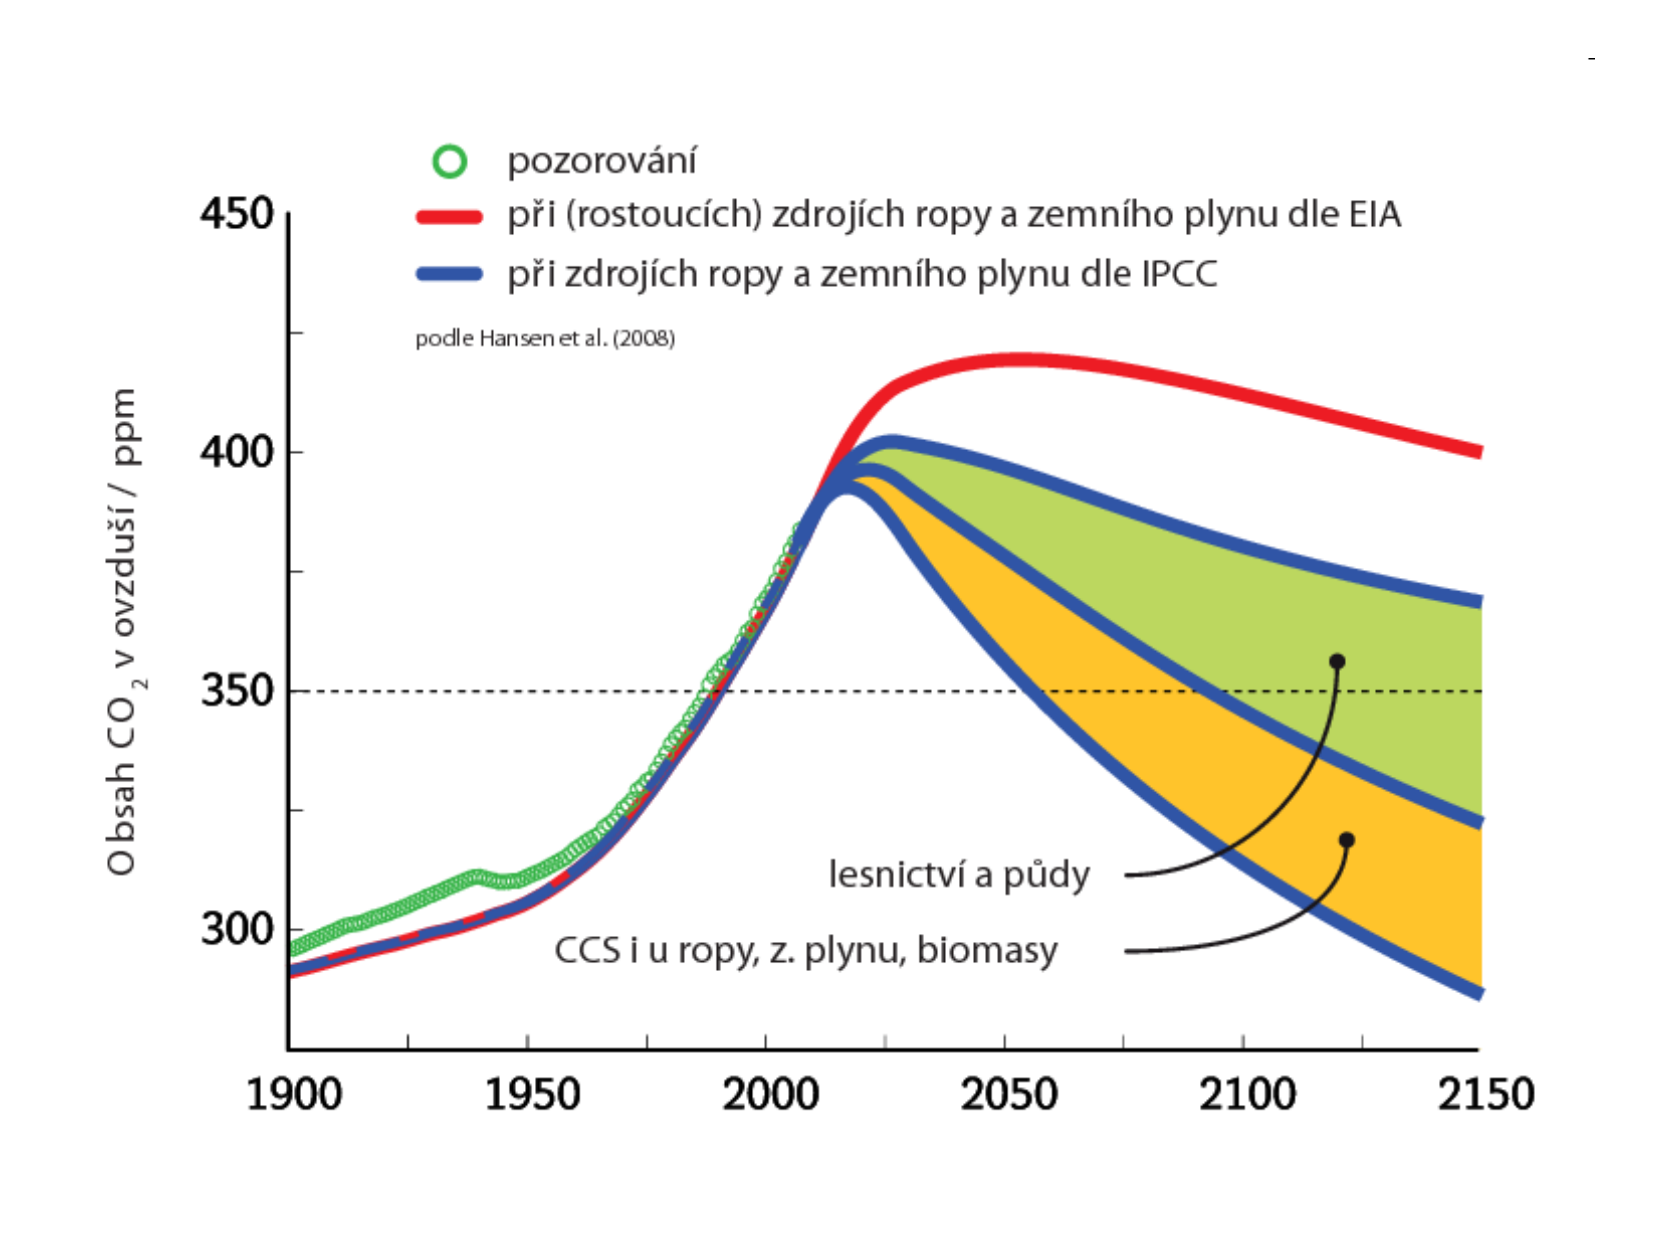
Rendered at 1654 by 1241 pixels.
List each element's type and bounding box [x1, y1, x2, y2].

picture [88, 58, 1595, 1152]
